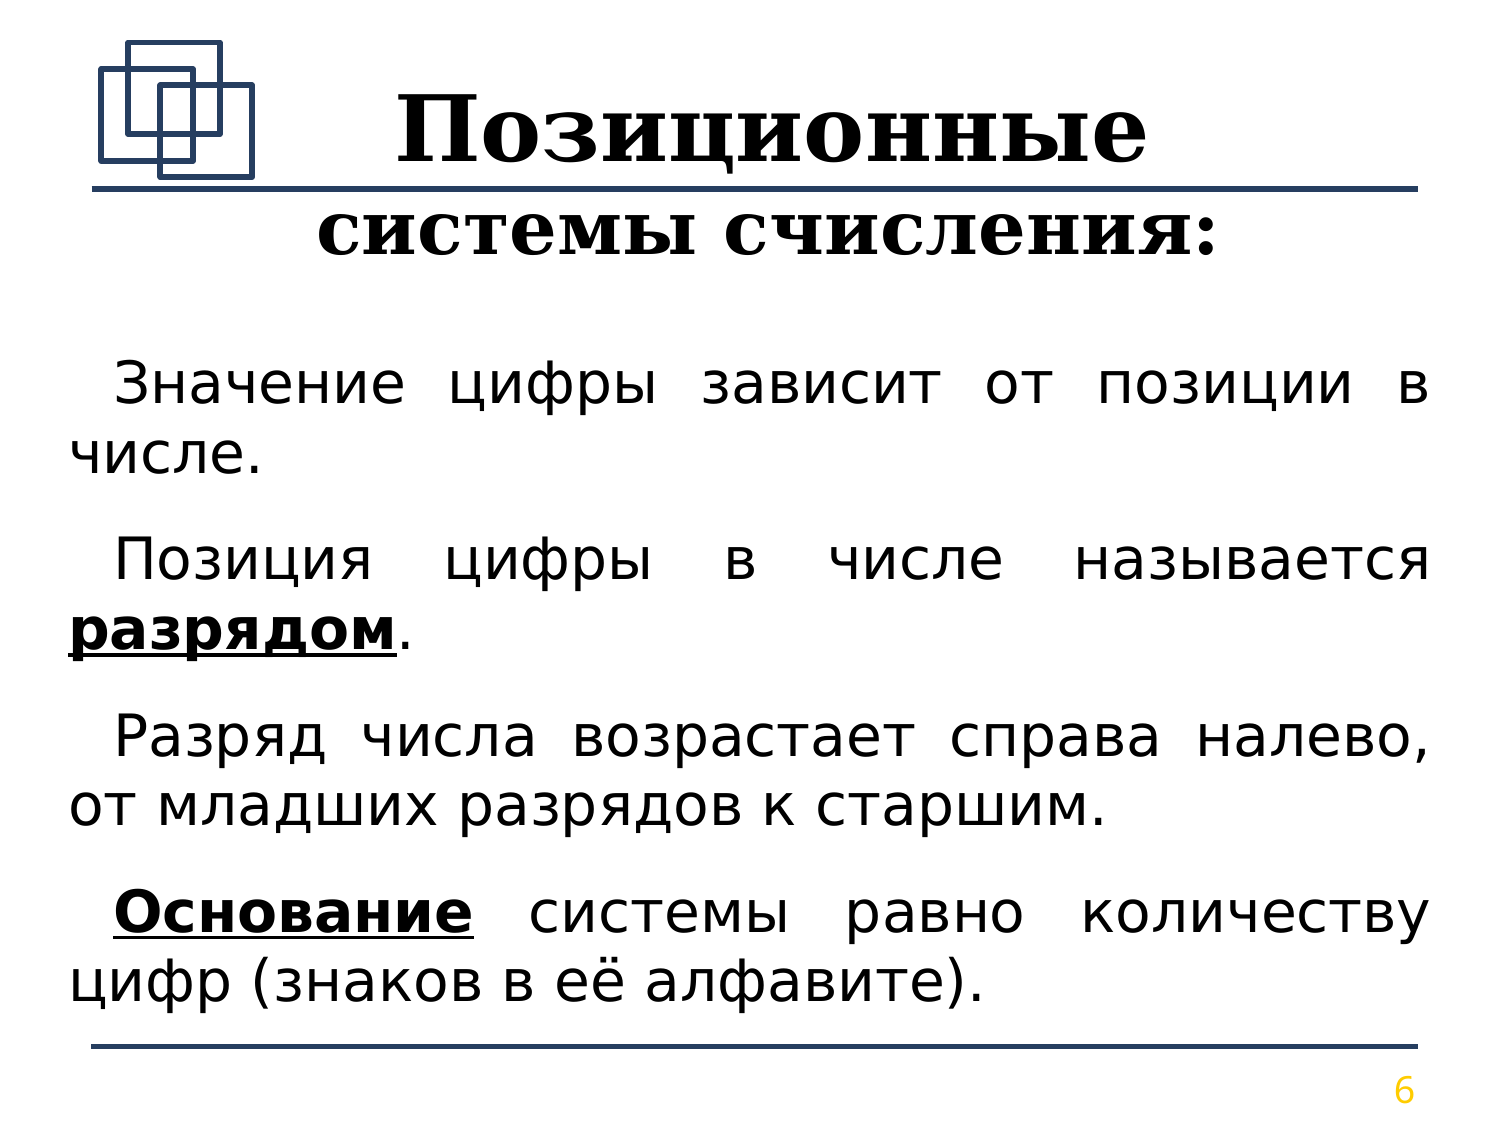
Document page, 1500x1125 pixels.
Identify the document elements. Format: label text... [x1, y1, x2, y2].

title Позиционные системы счисления: [64, 49, 1447, 290]
text_box Значение цифры зависит от позиции в числе. Позиция цифры в числе называется разрядом. Разряд числа возрастает справа налево, от младших разрядов к старшим. Основание системы равно количеству цифр (знаков в её алфавите). [53, 338, 1447, 1125]
